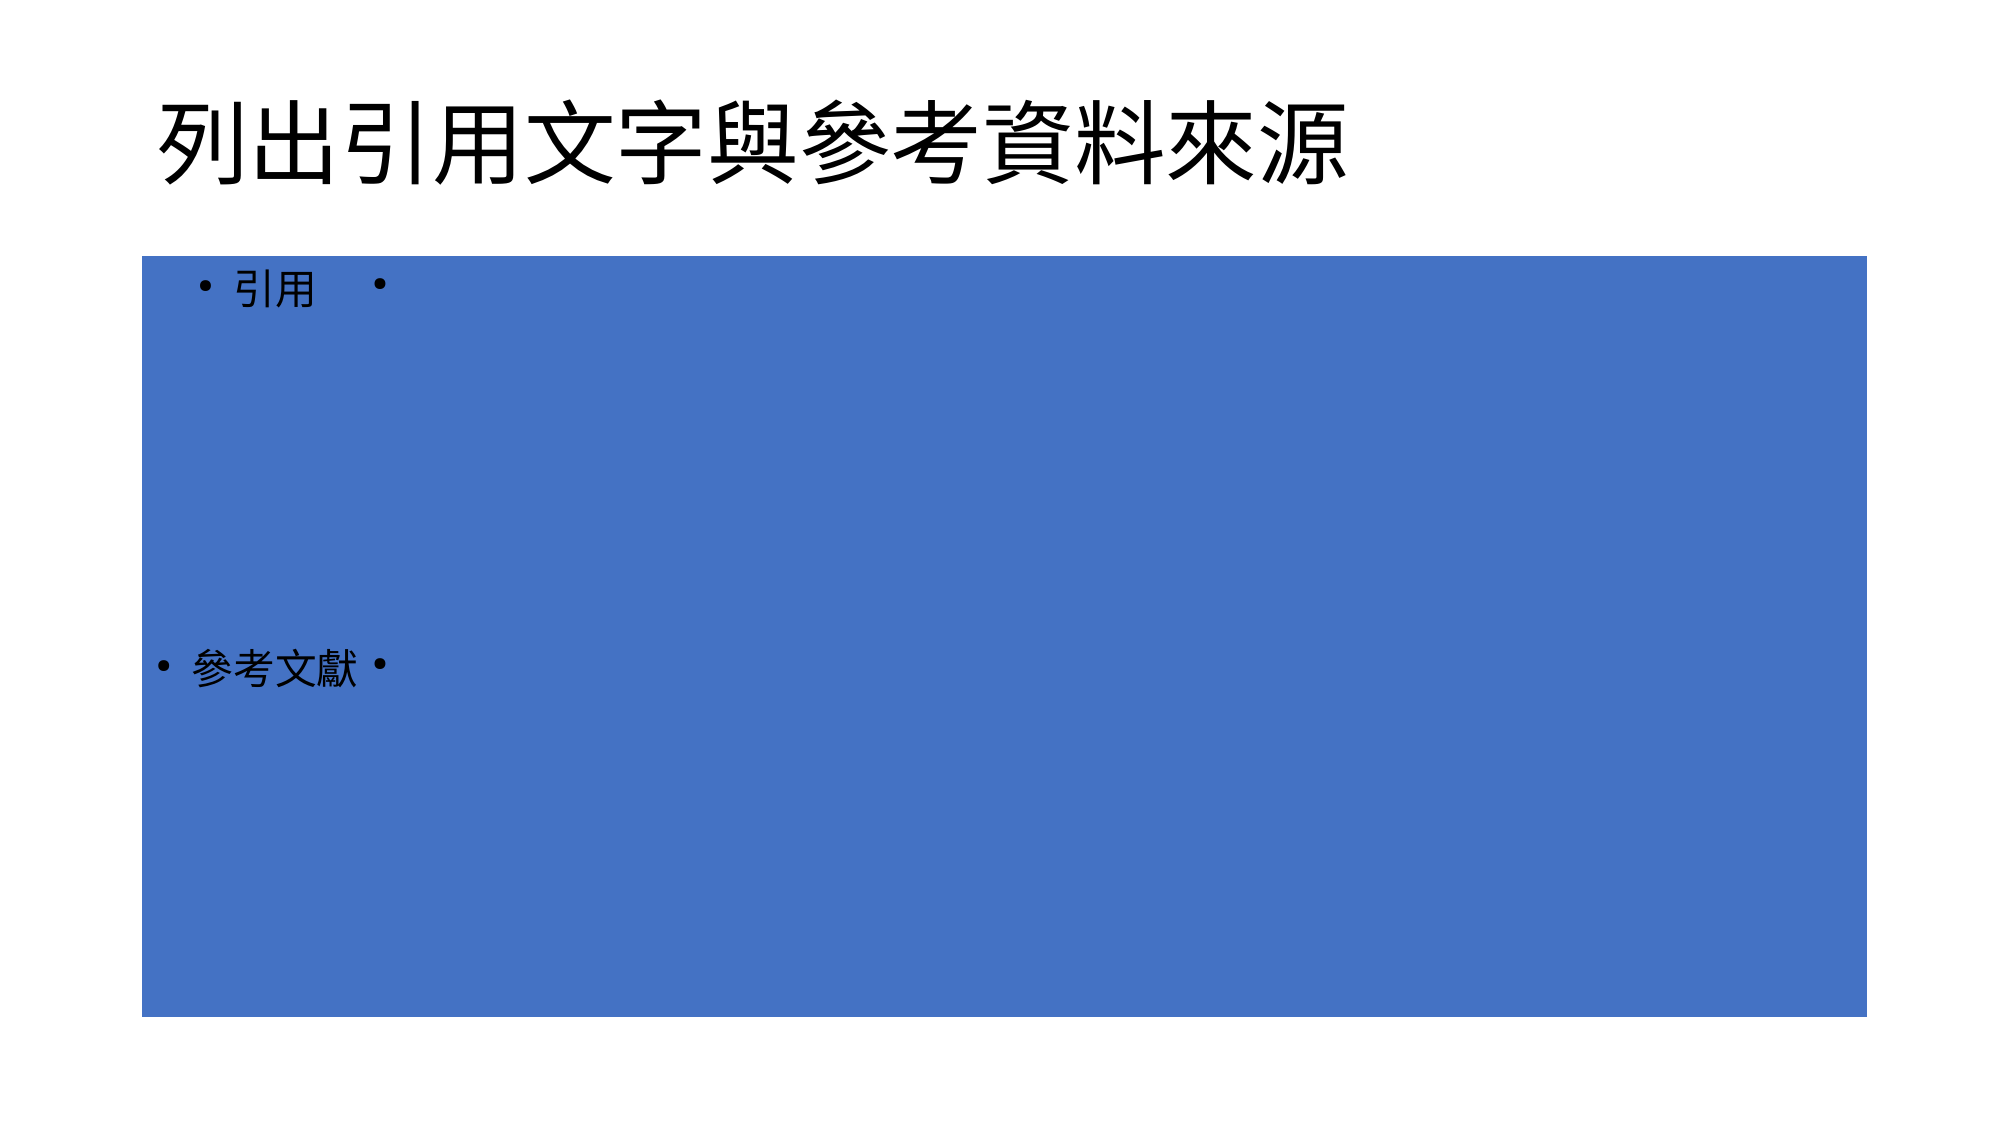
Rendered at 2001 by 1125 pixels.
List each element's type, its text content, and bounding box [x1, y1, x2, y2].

table_header [373, 256, 1867, 637]
table_cell [373, 637, 1867, 1017]
table_header 引用 [142, 256, 373, 637]
text_box 列出引用文字與參考資料來源 [142, 38, 1868, 257]
table_cell 參考文獻 [142, 637, 373, 1017]
